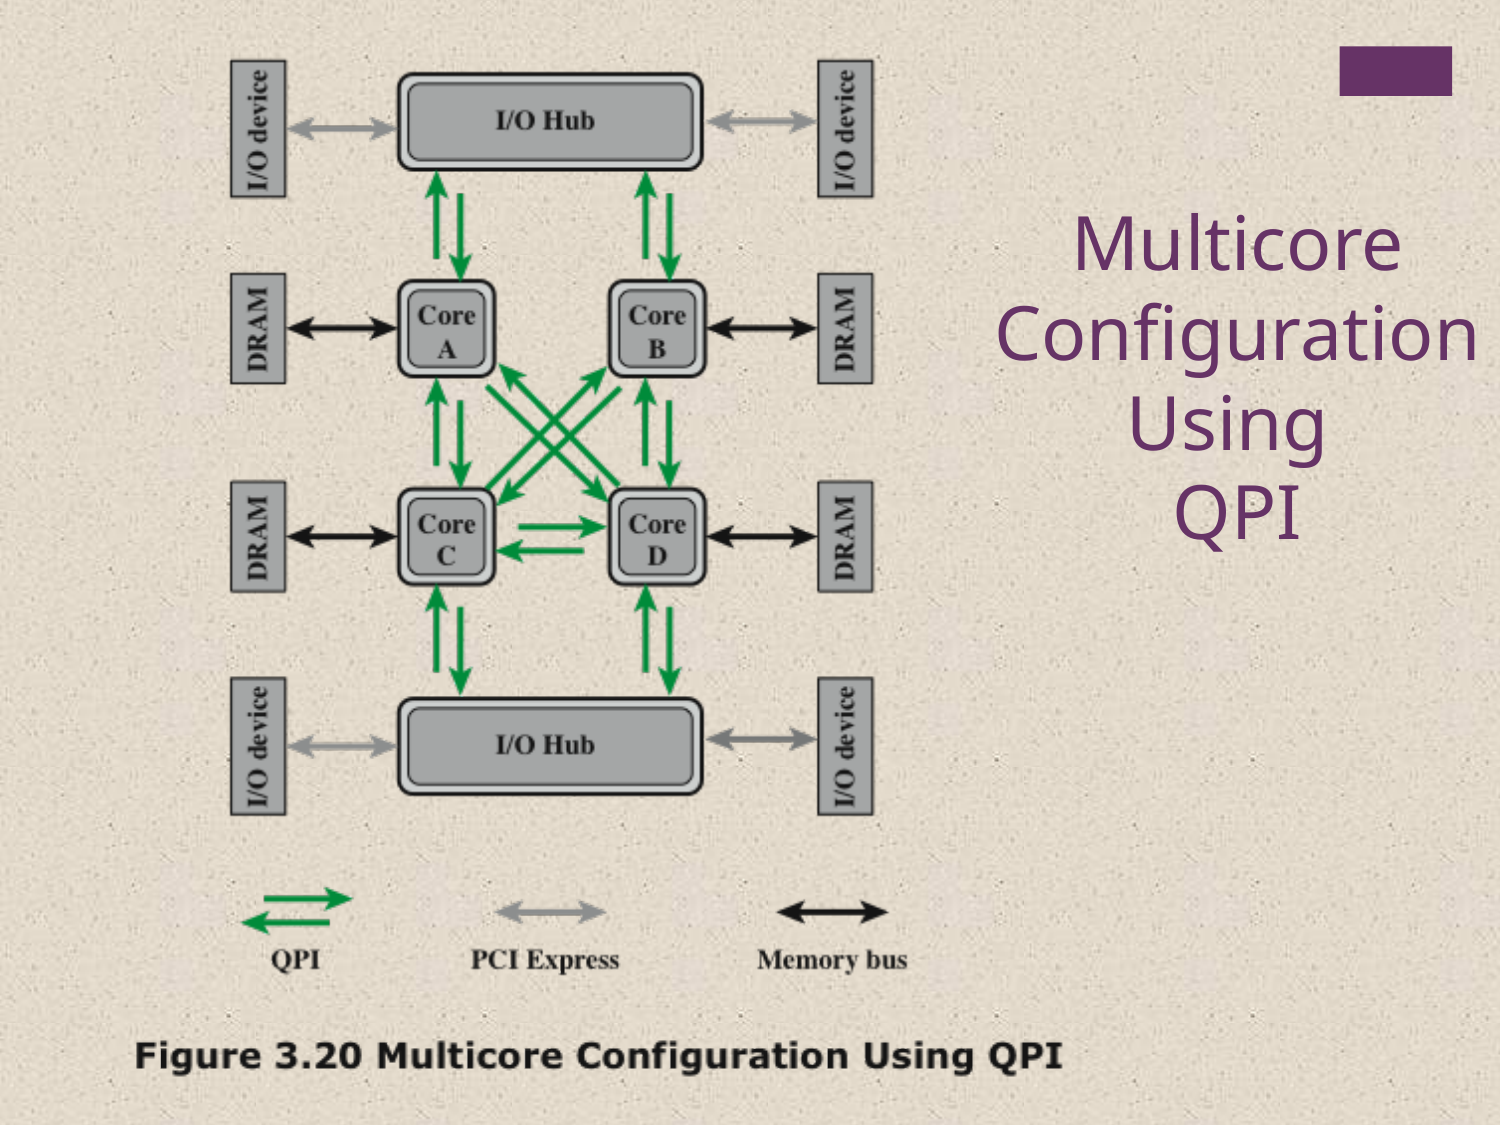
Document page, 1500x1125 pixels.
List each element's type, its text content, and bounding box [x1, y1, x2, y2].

title Multicore Configuration Using QPI [1119, 187, 1500, 613]
picture [0, 0, 1500, 1125]
